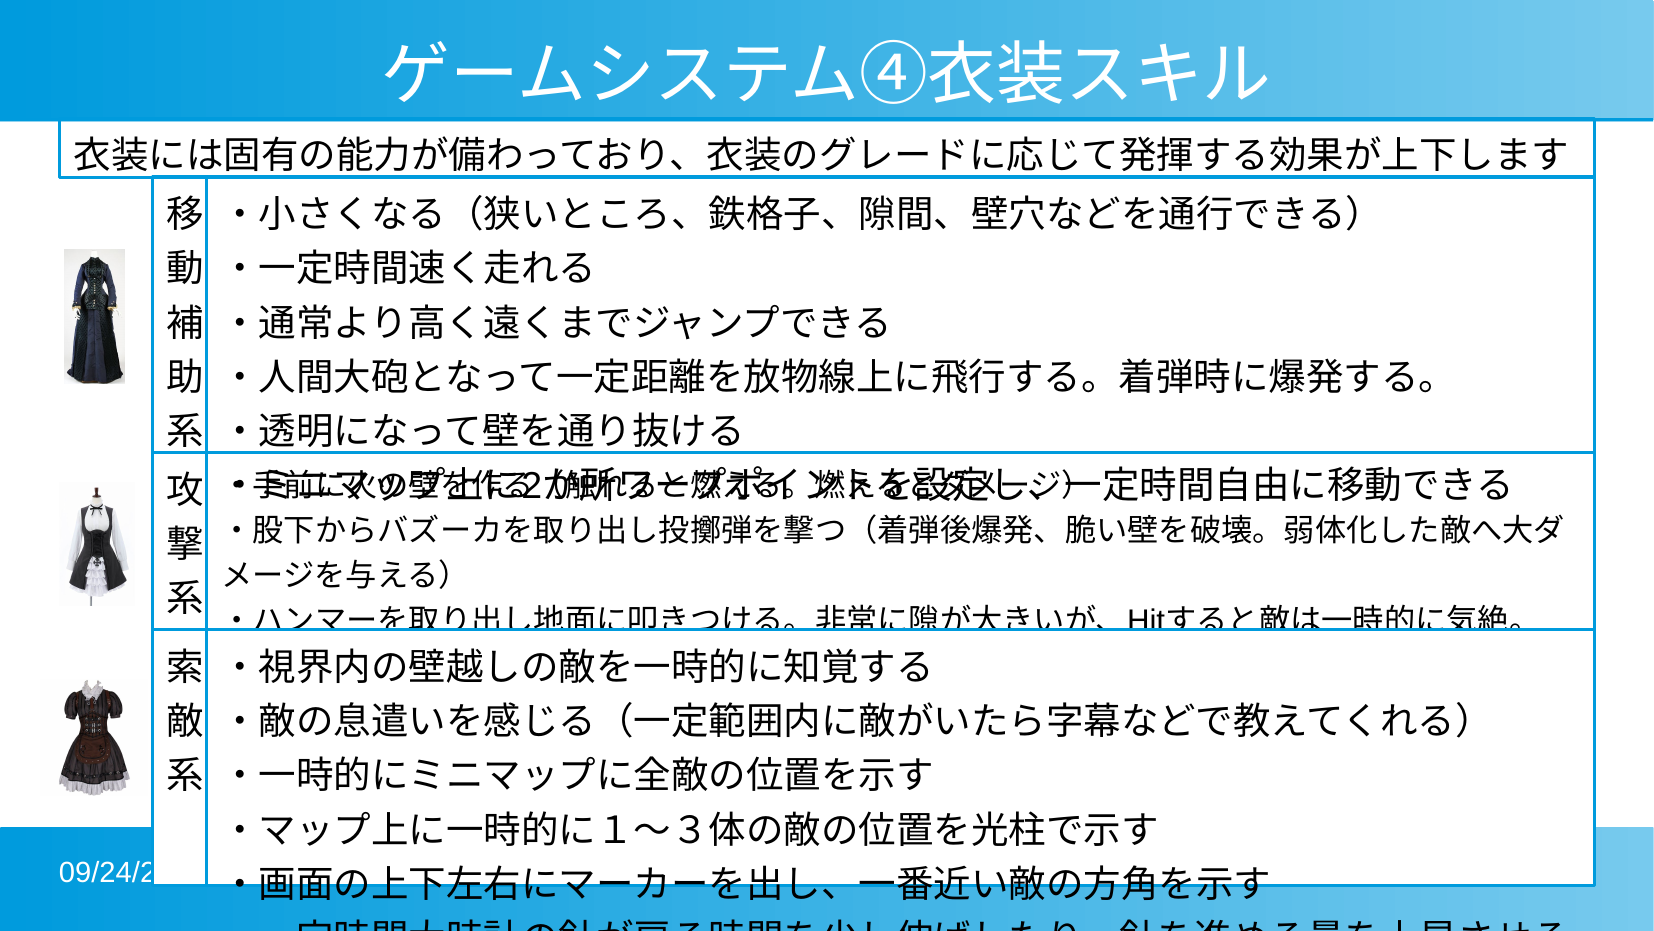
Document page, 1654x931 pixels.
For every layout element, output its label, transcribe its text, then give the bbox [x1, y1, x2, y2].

text_box 攻撃系 [152, 452, 205, 628]
picture [59, 482, 135, 606]
title ゲームシステム④衣装スキル [59, 29, 1595, 108]
picture [40, 679, 148, 796]
text_box ・小さくなる（狭いところ、鉄格子、隙間、壁穴などを通行できる） ・一定時間速く走れる ・通常より高く遠くまでジャンプできる ・人間大砲となって一定距離を放物線上に飛行する。着弾時に爆発する。 ・透明になって壁を通り抜ける ・ミニマップ上に2か所ワープポイントを設定し、一定時間自由に移動できる [206, 176, 1595, 451]
text_box ・視界内の壁越しの敵を一時的に知覚する ・敵の息遣いを感じる（一定範囲内に敵がいたら字幕などで教えてくれる） ・一時的にミニマップに全敵の位置を示す ・マップ上に一時的に１～３体の敵の位置を光柱で示す ・画面の上下左右にマーカーを出し、一番近い敵の方角を示す ・一定時間大時計の針が戻る時間を少し伸ばしたり、針を進める量を上昇させる [208, 629, 1595, 886]
text_box ・手前に火の壁を作る（触れると燃える。燃えるとダメージ） ・股下からバズーカを取り出し投擲弾を撃つ（着弾後爆発、脆い壁を破壊。弱体化した敵へ大ダメージを与える） ・ハンマーを取り出し地面に叩きつける。非常に隙が大きいが、Hitすると敵は一時的に気絶。 [206, 452, 1595, 628]
text_box 索敵系 [152, 629, 207, 886]
picture [64, 249, 125, 384]
text_box 移動補助系 [152, 176, 205, 451]
text_box 衣装には固有の能力が備わっており、衣装のグレードに応じて発揮する効果が上下します [59, 118, 1595, 178]
